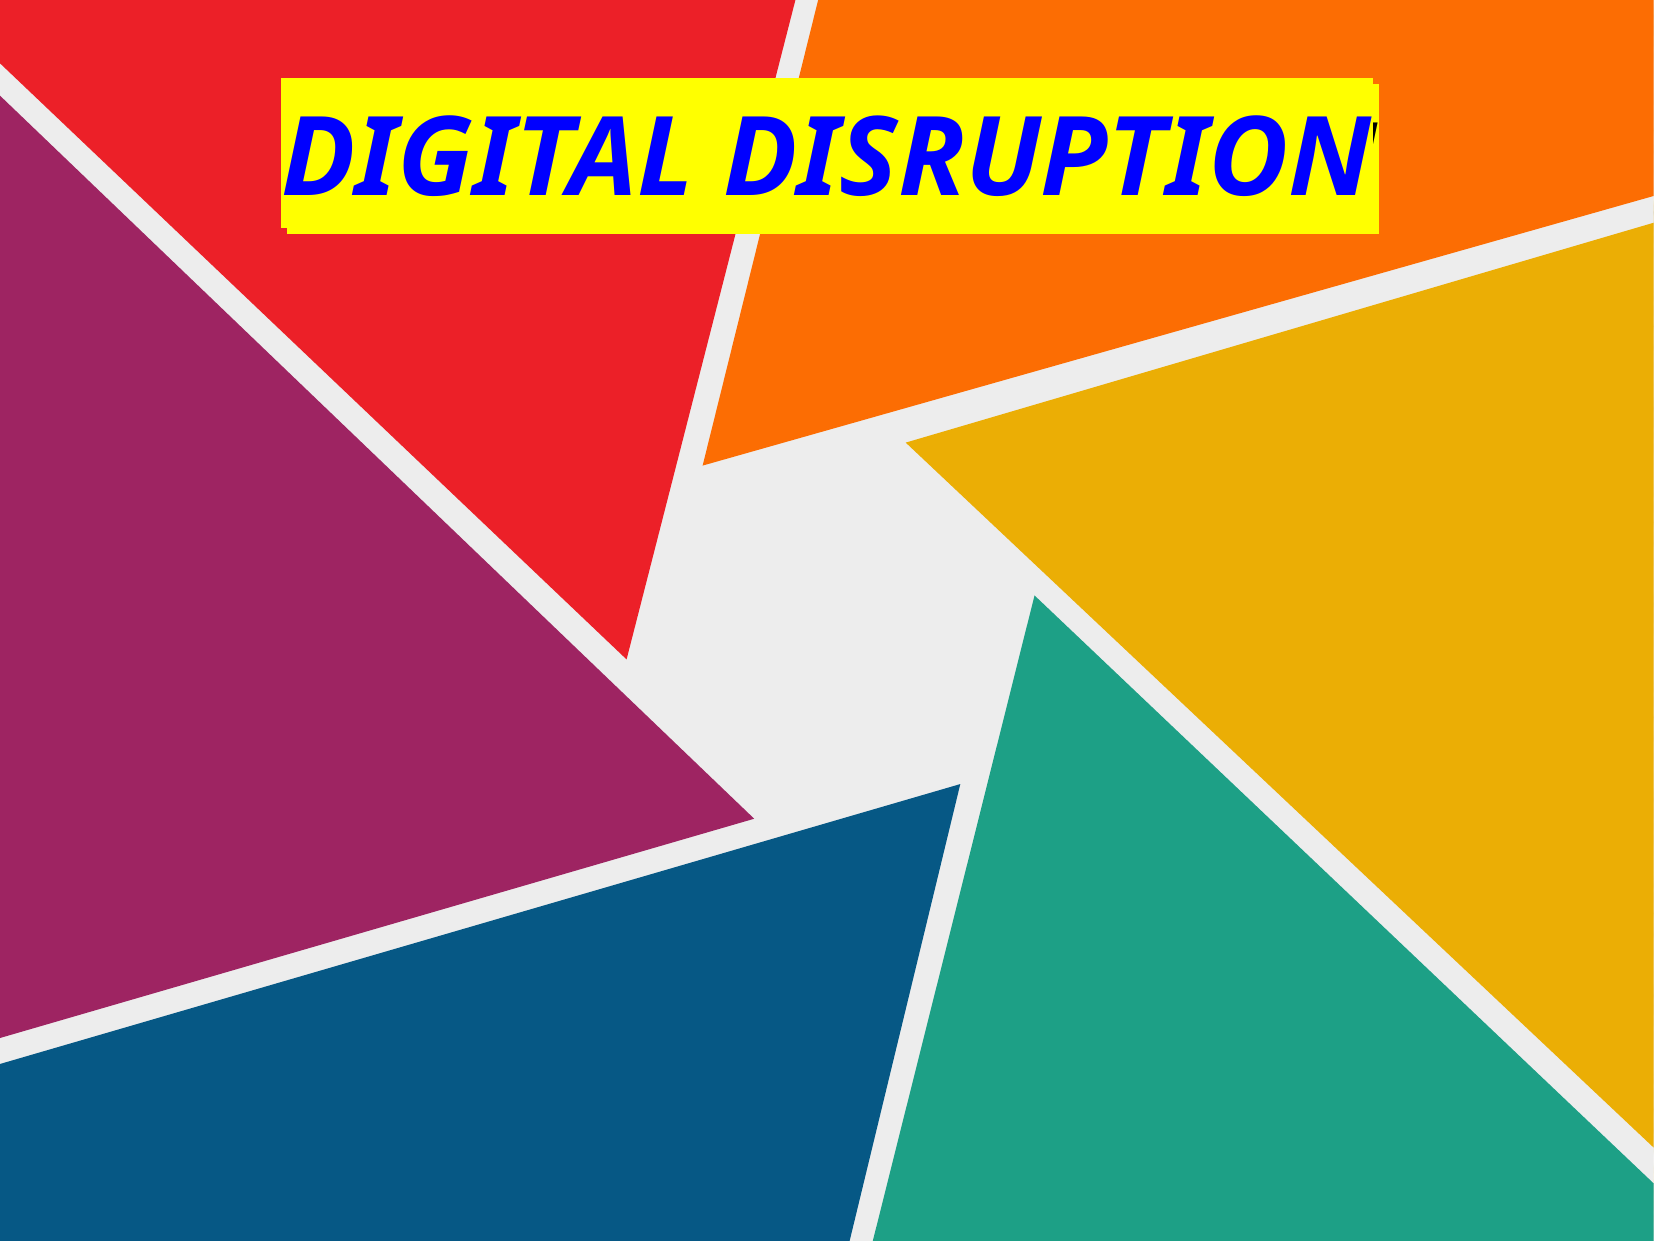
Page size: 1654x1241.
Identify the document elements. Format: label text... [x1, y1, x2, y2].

title DIGITAL DISRUPTION [82, 49, 1571, 257]
